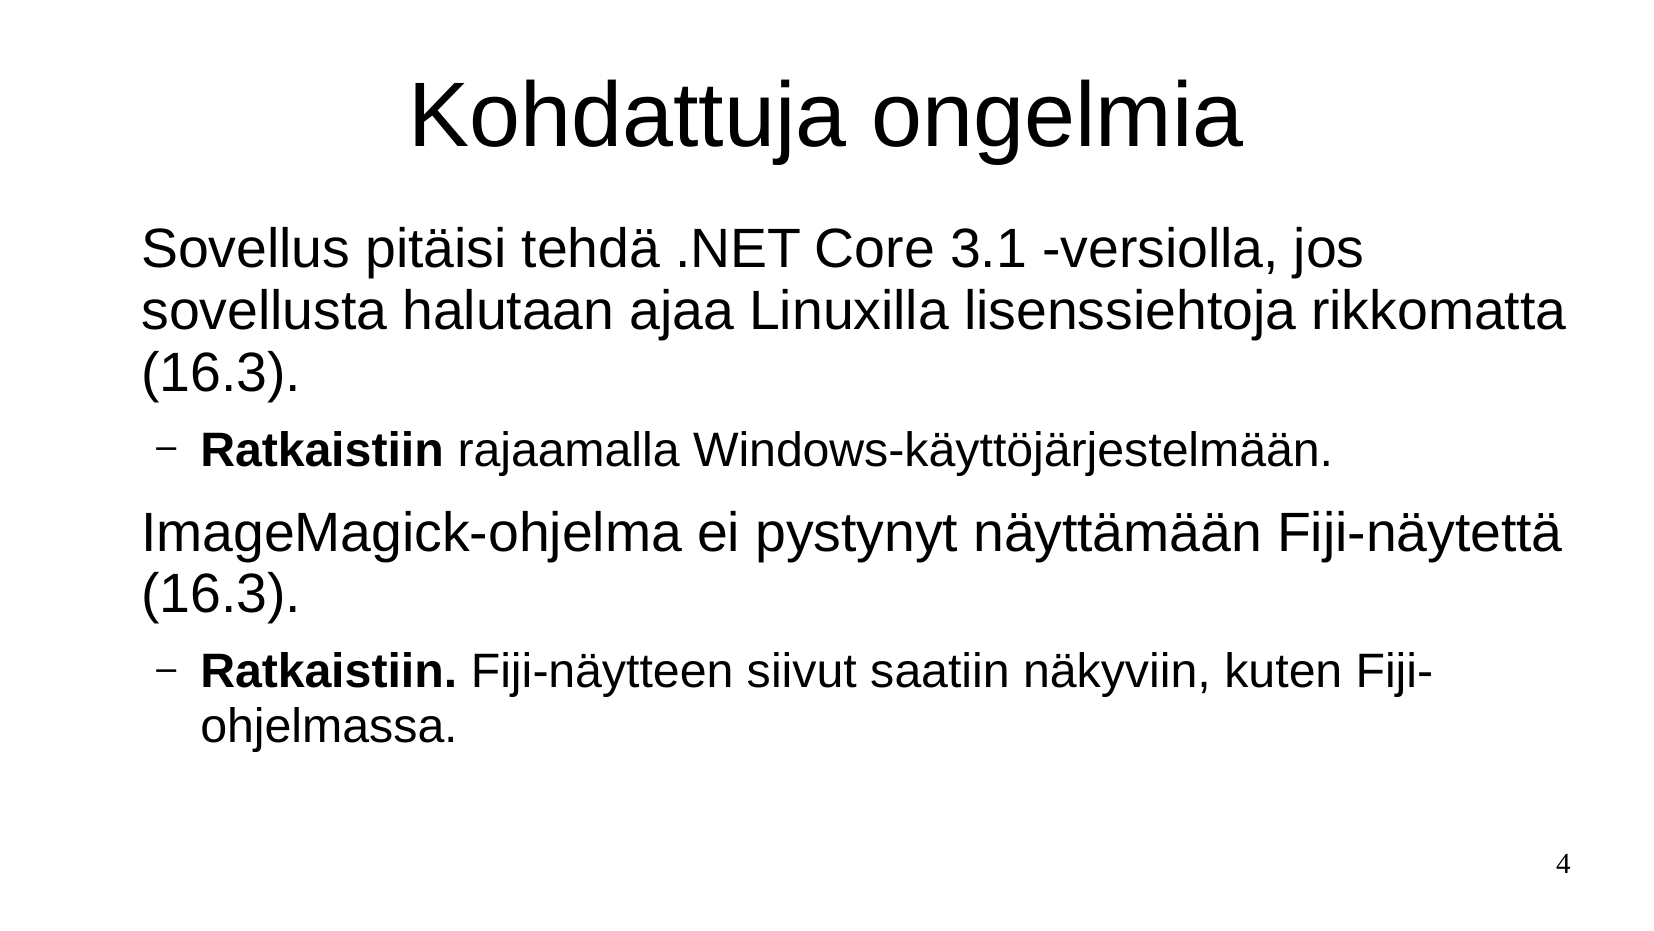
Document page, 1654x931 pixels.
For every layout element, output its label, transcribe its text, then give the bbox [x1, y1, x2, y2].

title Kohdattuja ongelmia [82, 37, 1571, 193]
list Sovellus pitäisi tehdä .NET Core 3.1 -versiolla, jos sovellusta halutaan ajaa Linuxilla lisenssiehtoja rikkomatta (16.3). Ratkaistiin rajaamalla Windows-käyttöjärjestelmään. ImageMagick-ohjelma ei pystynyt näyttämään Fiji-näytettä (16.3). Ratkaistiin. Fiji-näytteen siivut saatiin näkyviin, kuten Fiji-ohjelmassa. [82, 217, 1571, 758]
